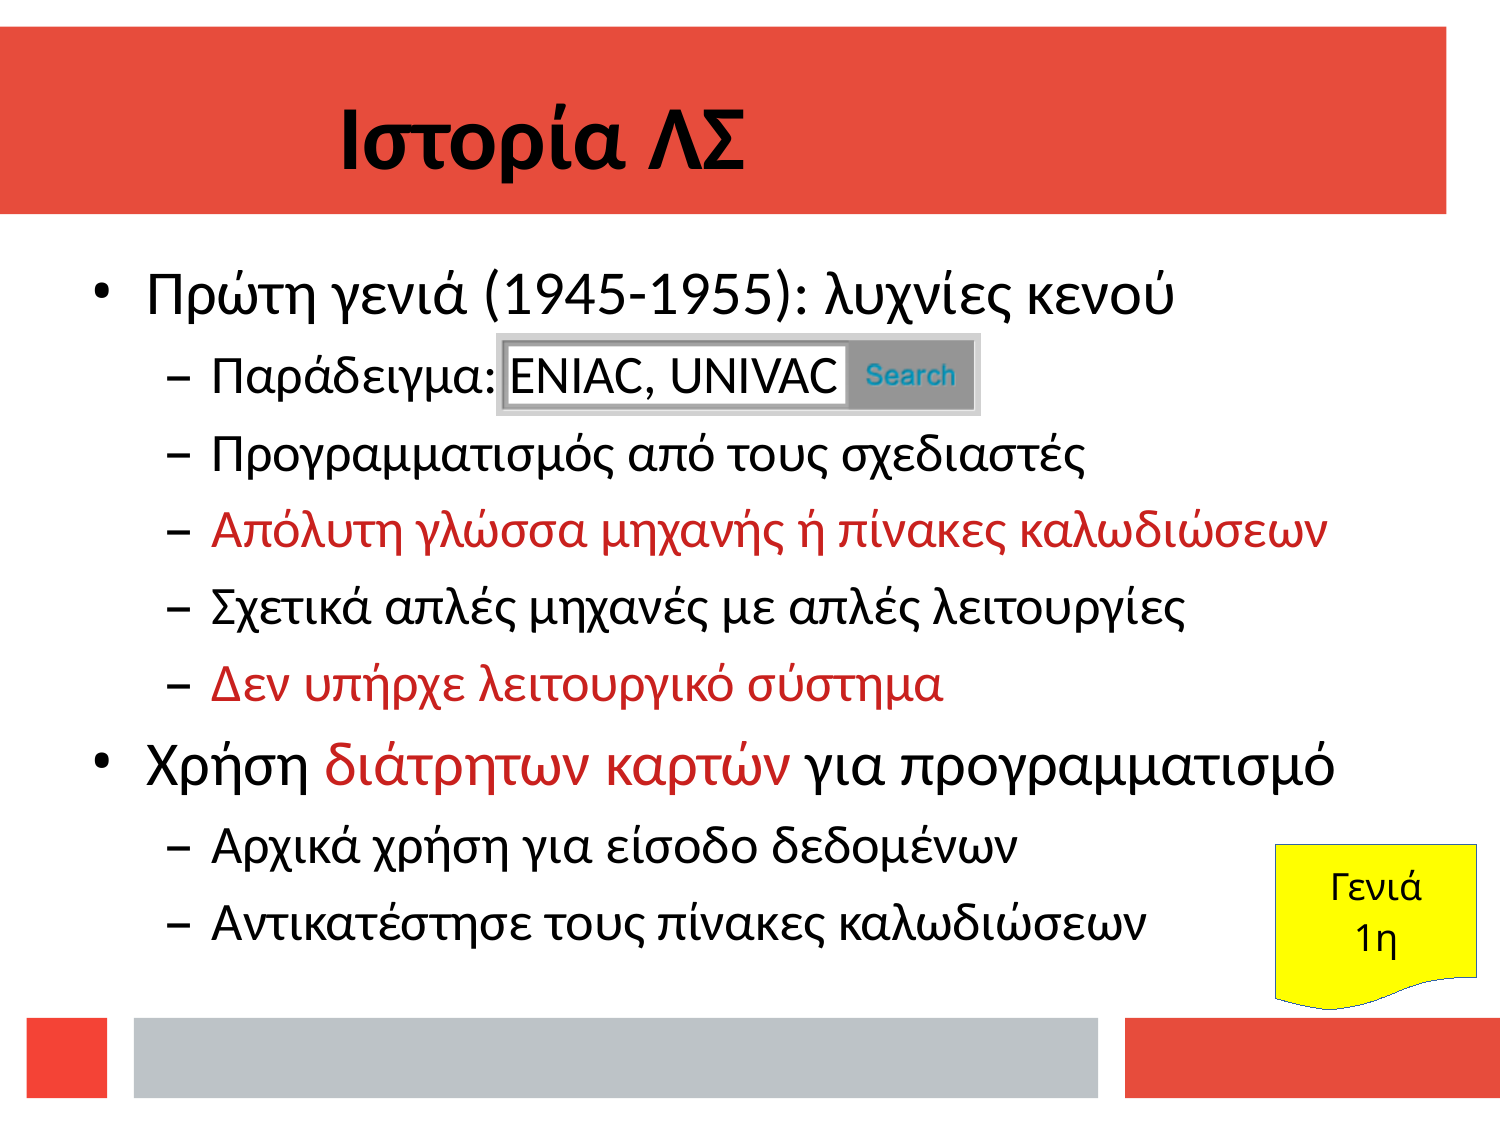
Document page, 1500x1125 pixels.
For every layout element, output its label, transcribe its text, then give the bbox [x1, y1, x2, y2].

picture [496, 333, 981, 417]
text_box Γενιά 1η [1275, 844, 1477, 1010]
text_box Πρώτη γενιά (1945-1955): λυχνίες κενού Παράδειγμα: ENIAC, UNIVAC Προγραμματισμός από τους σχεδιαστές Απόλυτη γλώσσα μηχανής ή πίνακες καλωδιώσεων Σχετικά απλές μηχανές με απλές λειτουργίες Δεν υπήρχε λειτουργικό σύστημα Χρήση διάτρητων καρτών για προγραμματισμό Αρχικά χρήση για είσοδο δεδομένων Αντικατέστησε τους πίνακες καλωδιώσεων [87, 236, 1347, 952]
title Ιστορία ΛΣ [336, 75, 1164, 236]
